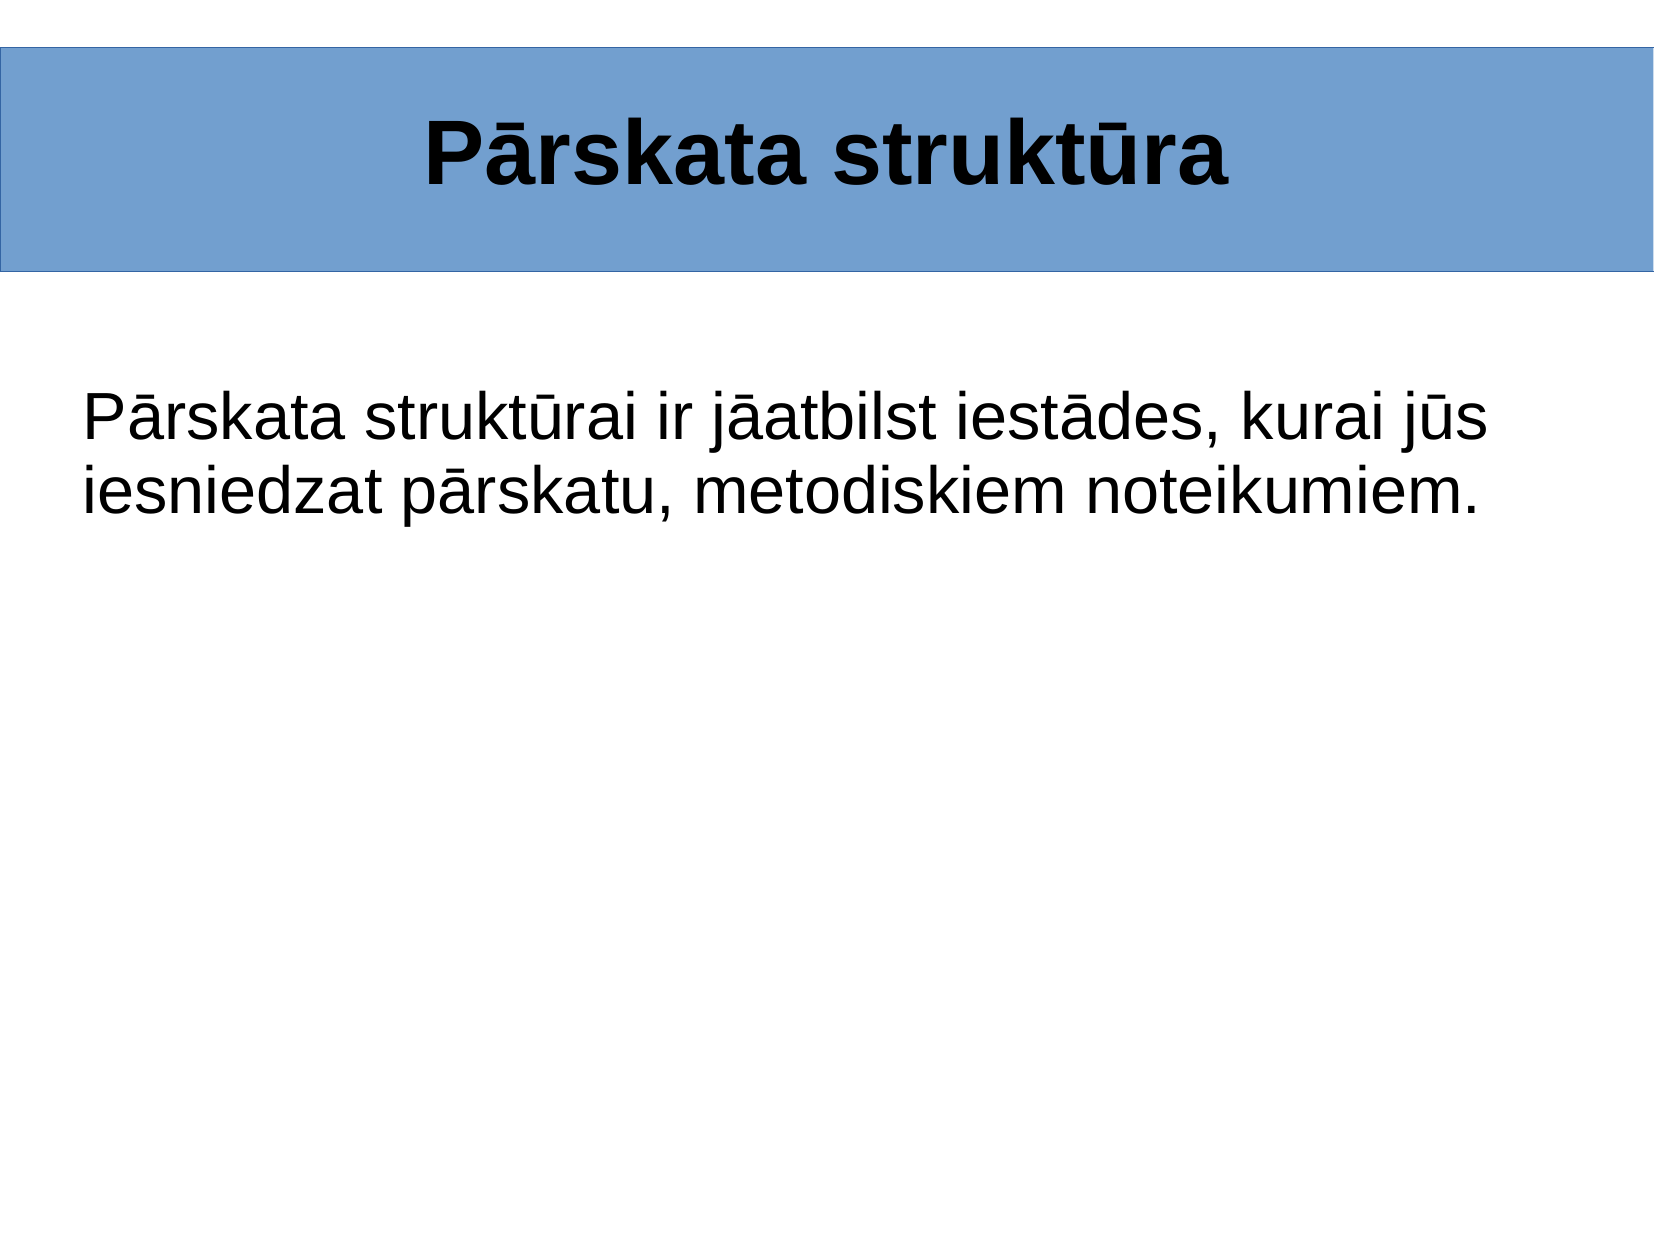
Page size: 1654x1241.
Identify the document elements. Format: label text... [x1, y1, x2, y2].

text_box [0, 47, 1654, 272]
list Pārskata struktūrai ir jāatbilst iestādes, kurai jūs iesniedzat pārskatu, metodiskiem noteikumiem. [82, 378, 1619, 1099]
title Pārskata struktūra [82, 49, 1571, 257]
